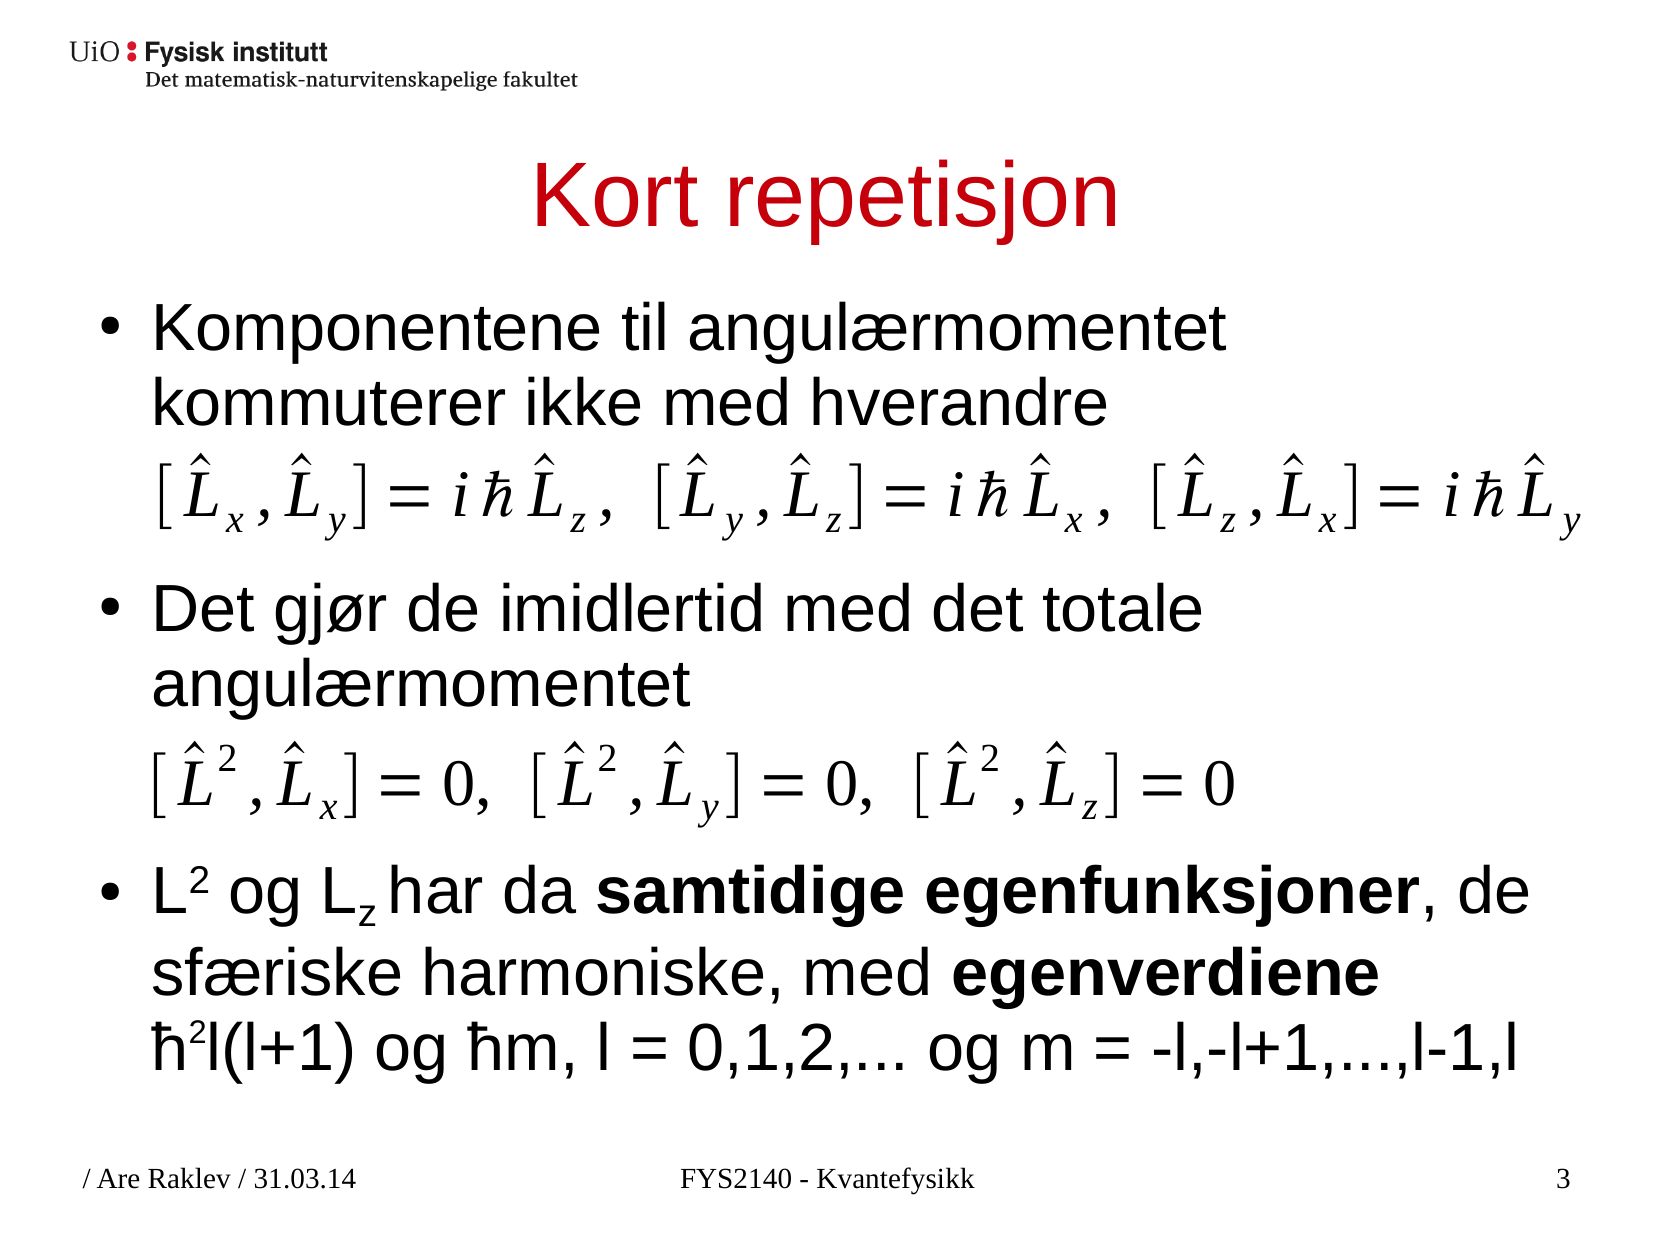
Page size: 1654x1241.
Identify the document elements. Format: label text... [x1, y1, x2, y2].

chart [144, 735, 1243, 829]
chart [150, 450, 1588, 541]
title Kort repetisjon [82, 90, 1571, 289]
picture [68, 37, 581, 93]
list Komponentene til angulærmomentet kommuterer ikke med hverandre Det gjør de imidlertid med det totale angulærmomentet L2 og Lz har da samtidige egenfunksjoner, de sfæriske harmoniske, med egenverdiene ħ2l(l+1) og ħm, l = 0,1,2,... og m = -l,-l+1,...,l-1,l [80, 289, 1573, 1094]
